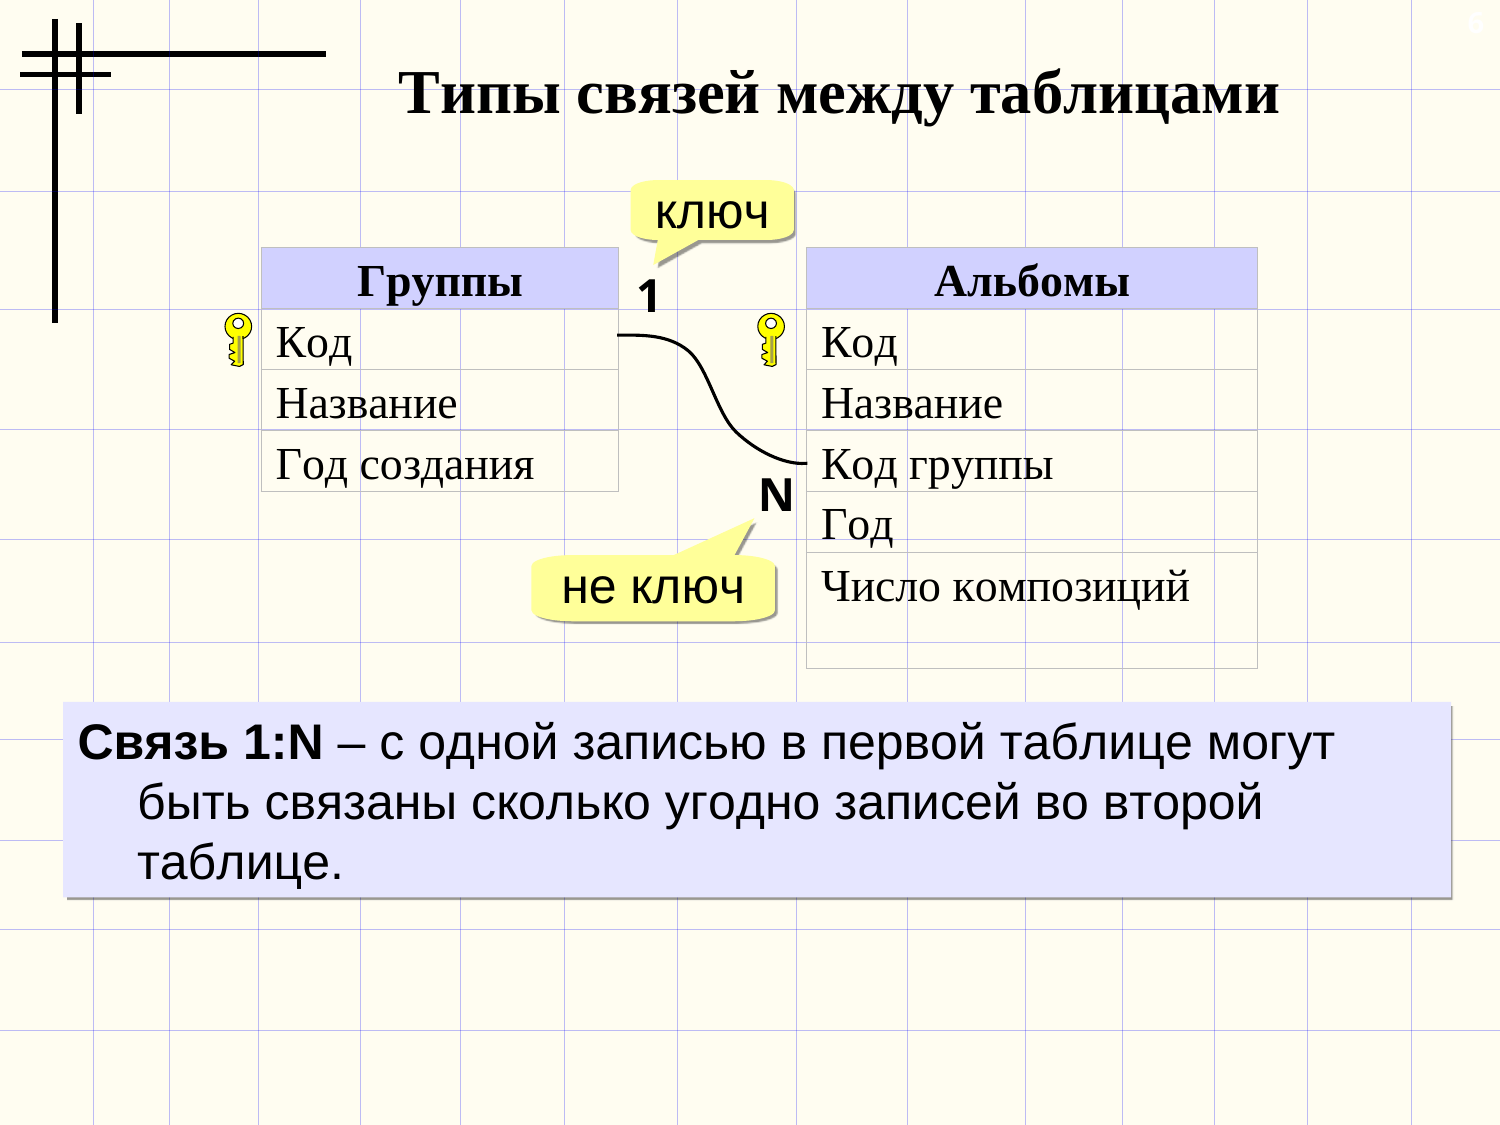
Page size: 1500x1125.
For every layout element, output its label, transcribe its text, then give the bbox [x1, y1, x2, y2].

table_cell Код [807, 309, 1257, 369]
table_header Альбомы [807, 248, 1257, 308]
text_box ключ [630, 180, 794, 266]
text_box [225, 313, 252, 367]
table_cell Название [262, 370, 618, 430]
table_cell Код [262, 309, 618, 369]
text_box 1 [621, 259, 678, 330]
table_header Группы [262, 248, 618, 308]
text_box N [743, 457, 811, 529]
table_cell Число композиций [807, 553, 1257, 668]
table_cell Год создания [262, 431, 618, 491]
text_box [757, 313, 785, 367]
text_box <номер> [1148, 0, 1499, 75]
title Типы связей между таблицами [354, 43, 1426, 134]
table_cell Год [807, 492, 1257, 552]
table_cell Код группы [807, 431, 1257, 491]
text_box Связь 1:N – с одной записью в первой таблице могут быть связаны сколько угодно записей во второй таблице. [63, 701, 1452, 898]
text_box не ключ [531, 518, 775, 622]
table_cell Название [807, 370, 1257, 430]
